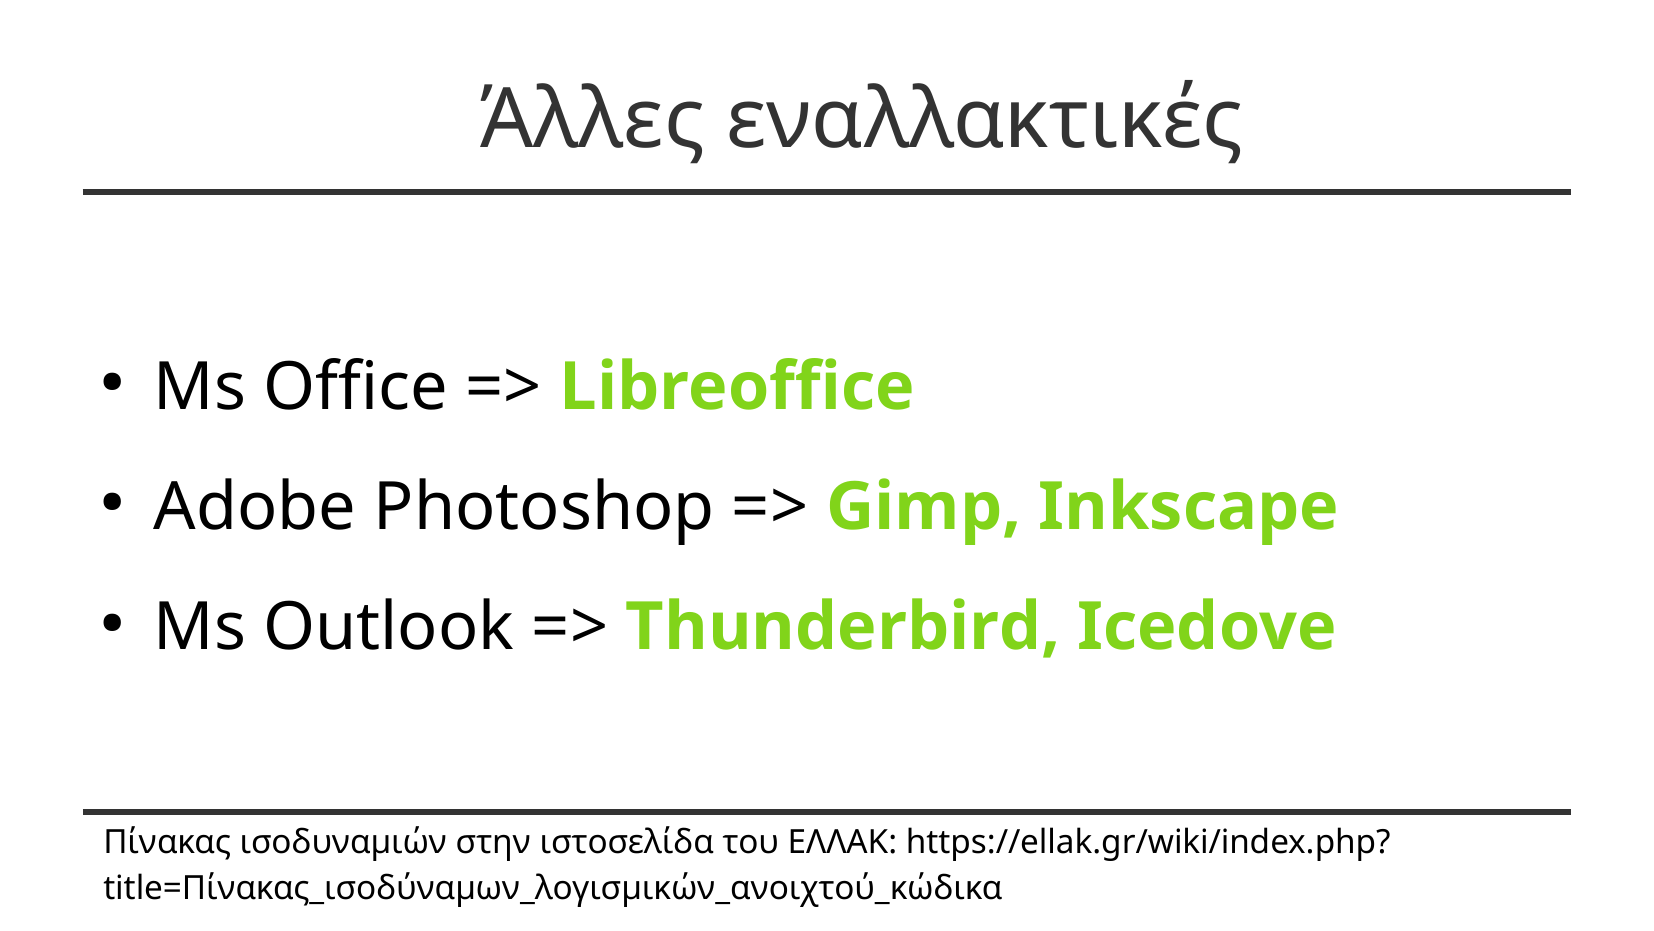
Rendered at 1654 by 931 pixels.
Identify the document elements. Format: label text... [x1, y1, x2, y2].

text_box Πίνακας ισοδυναμιών στην ιστοσελίδα του ΕΛΛΑΚ: https://ellak.gr/wiki/index.php?title=Πίνακας_ισοδύναμων_λογισμικών_ανοιχτού_κώδικα [88, 811, 1565, 931]
title Άλλες εναλλακτικές [82, 37, 1571, 189]
list Ms Office => Libreoffice Adobe Photoshop => Gimp, Inkscape Ms Outlook => Thunderbird, Icedove [82, 217, 1571, 758]
